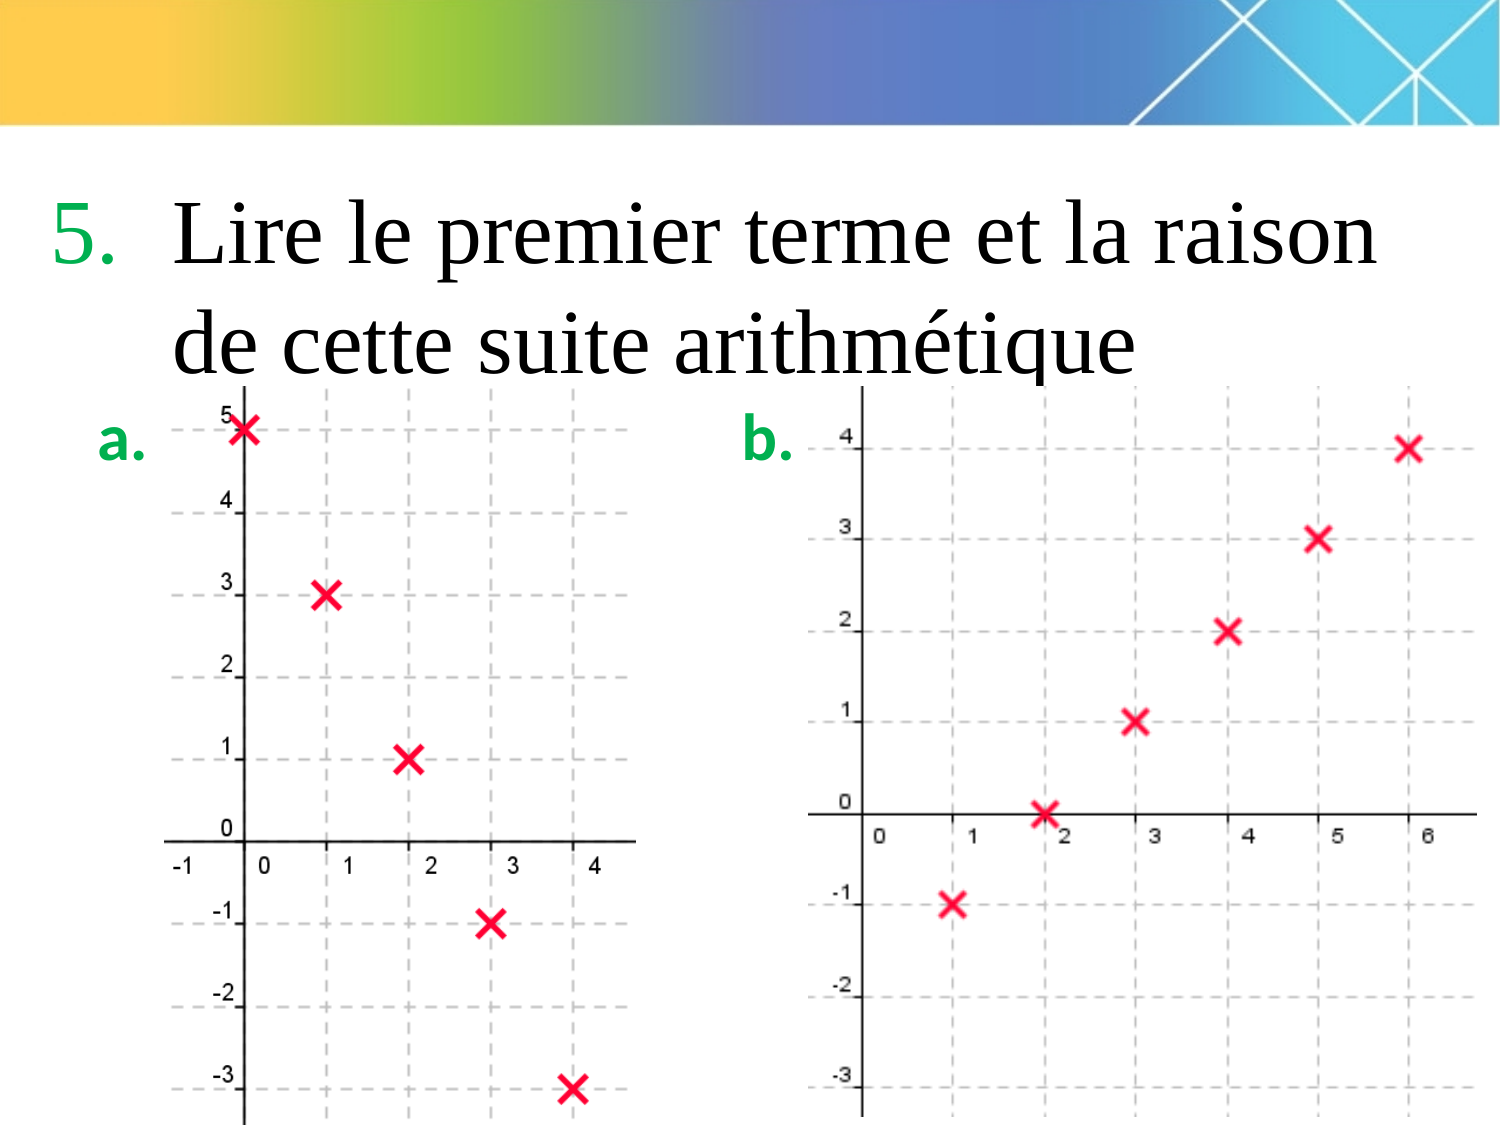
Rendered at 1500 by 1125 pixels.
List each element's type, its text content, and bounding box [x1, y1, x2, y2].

title Lire le premier terme et la raison de cette suite arithmétique [35, 164, 1500, 340]
picture [808, 386, 1477, 1117]
picture [164, 386, 636, 1125]
picture [0, 0, 1500, 127]
text_box b. [726, 386, 808, 642]
text_box a. [82, 386, 164, 642]
